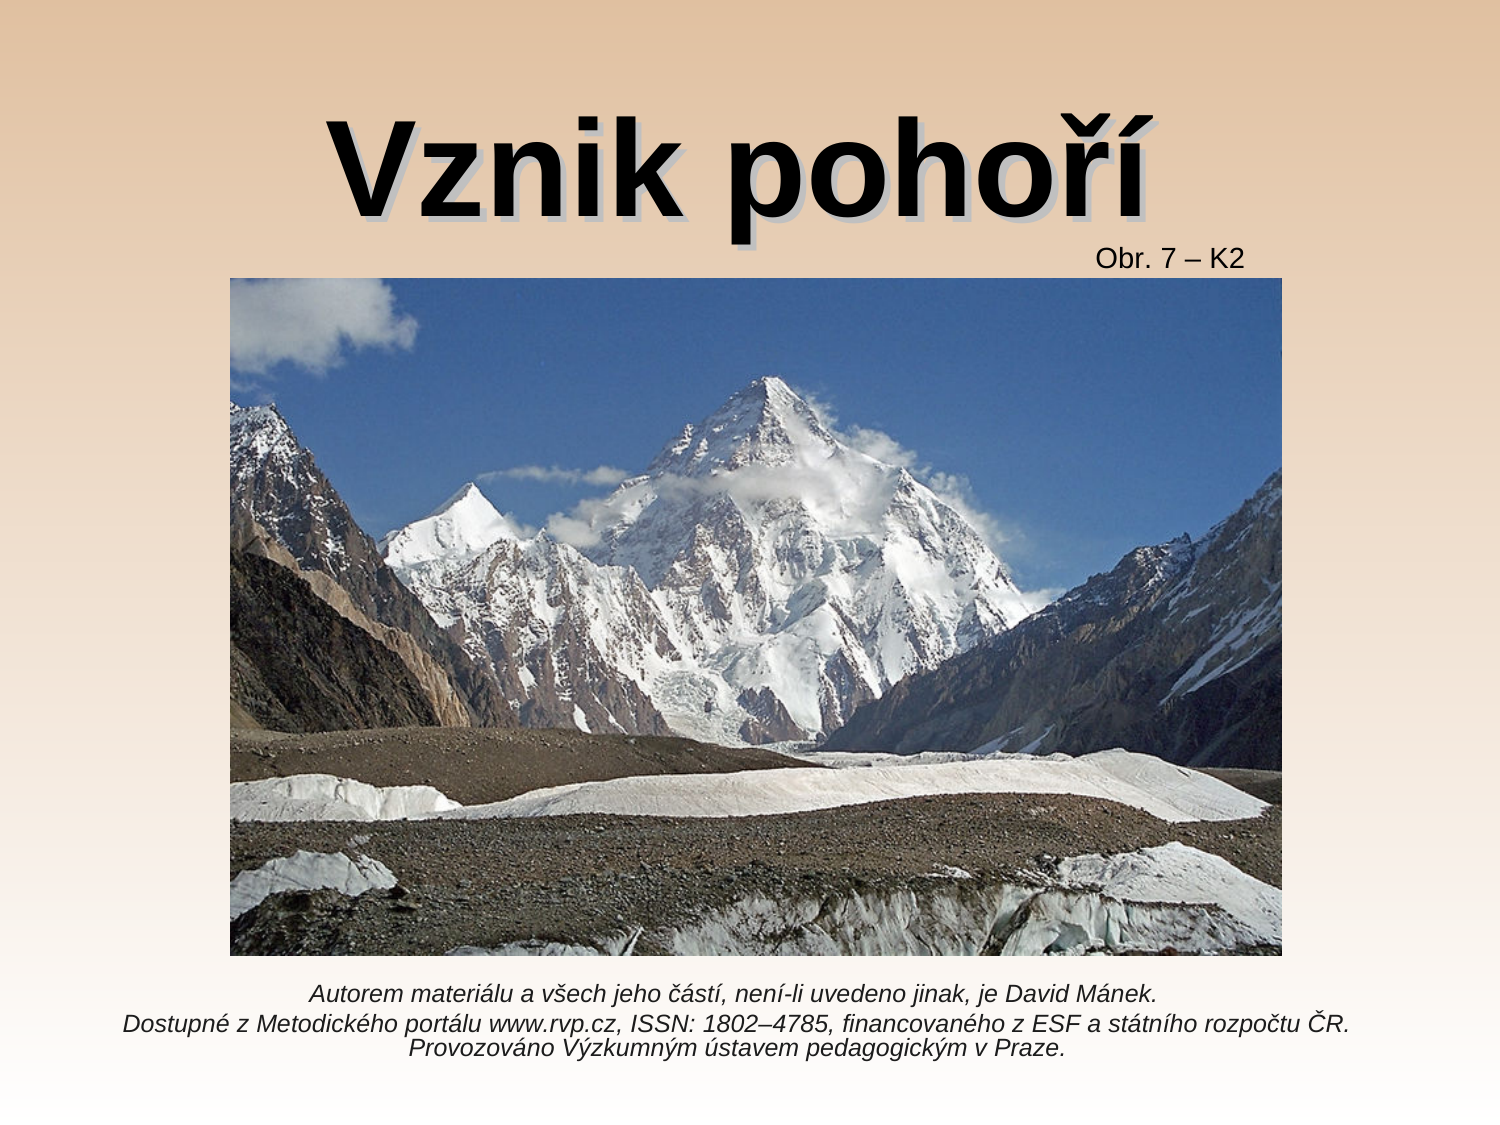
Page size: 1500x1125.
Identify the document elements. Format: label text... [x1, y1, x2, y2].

picture [230, 278, 1282, 956]
text_box Autorem materiálu a všech jeho částí, není-li uvedeno jinak, je David Mánek. Dostupné z Metodického portálu www.rvp.cz, ISSN: 1802–4785, financovaného z ESF a státního rozpočtu ČR. Provozováno Výzkumným ústavem pedagogickým v Praze. [88, 976, 1388, 1079]
text_box Obr. 7 – K2 [1080, 231, 1282, 283]
title Vznik pohoří [100, 66, 1376, 256]
